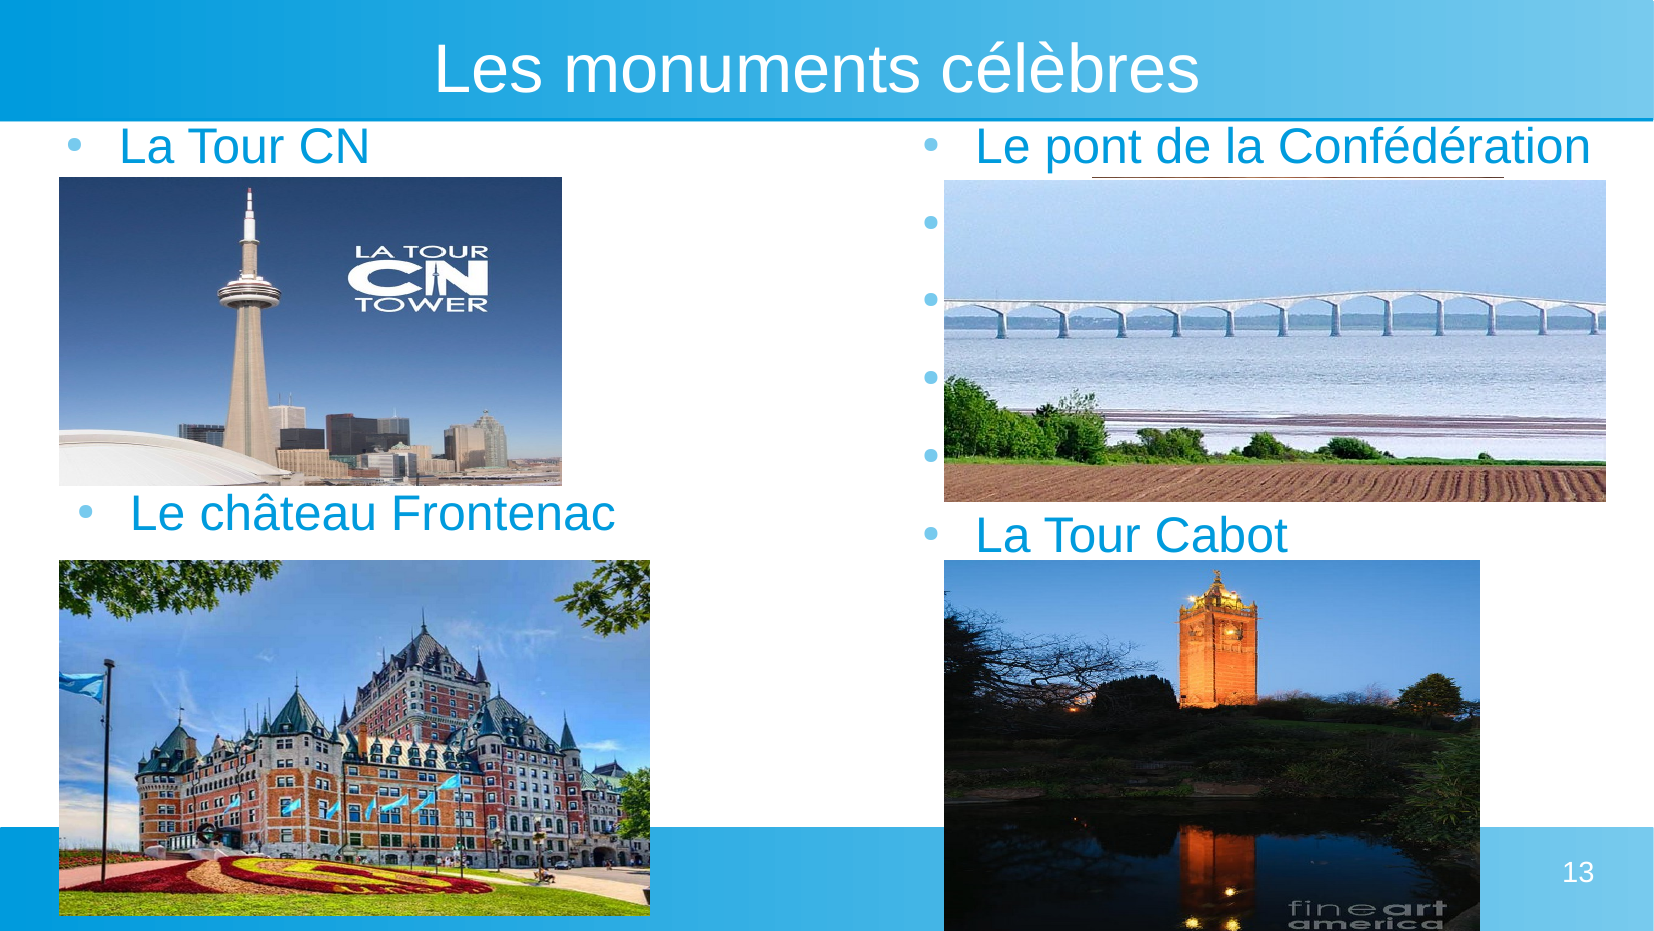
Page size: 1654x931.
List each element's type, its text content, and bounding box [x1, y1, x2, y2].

title Les monuments célèbres [59, 29, 1595, 108]
list Le château Frontenac [59, 485, 809, 768]
picture [59, 177, 562, 486]
picture [944, 180, 1606, 502]
picture [59, 560, 650, 916]
list La Tour CN [48, 118, 798, 400]
list Le pont de la Confédération La Tour Cabot [904, 118, 1654, 798]
picture [944, 560, 1480, 931]
